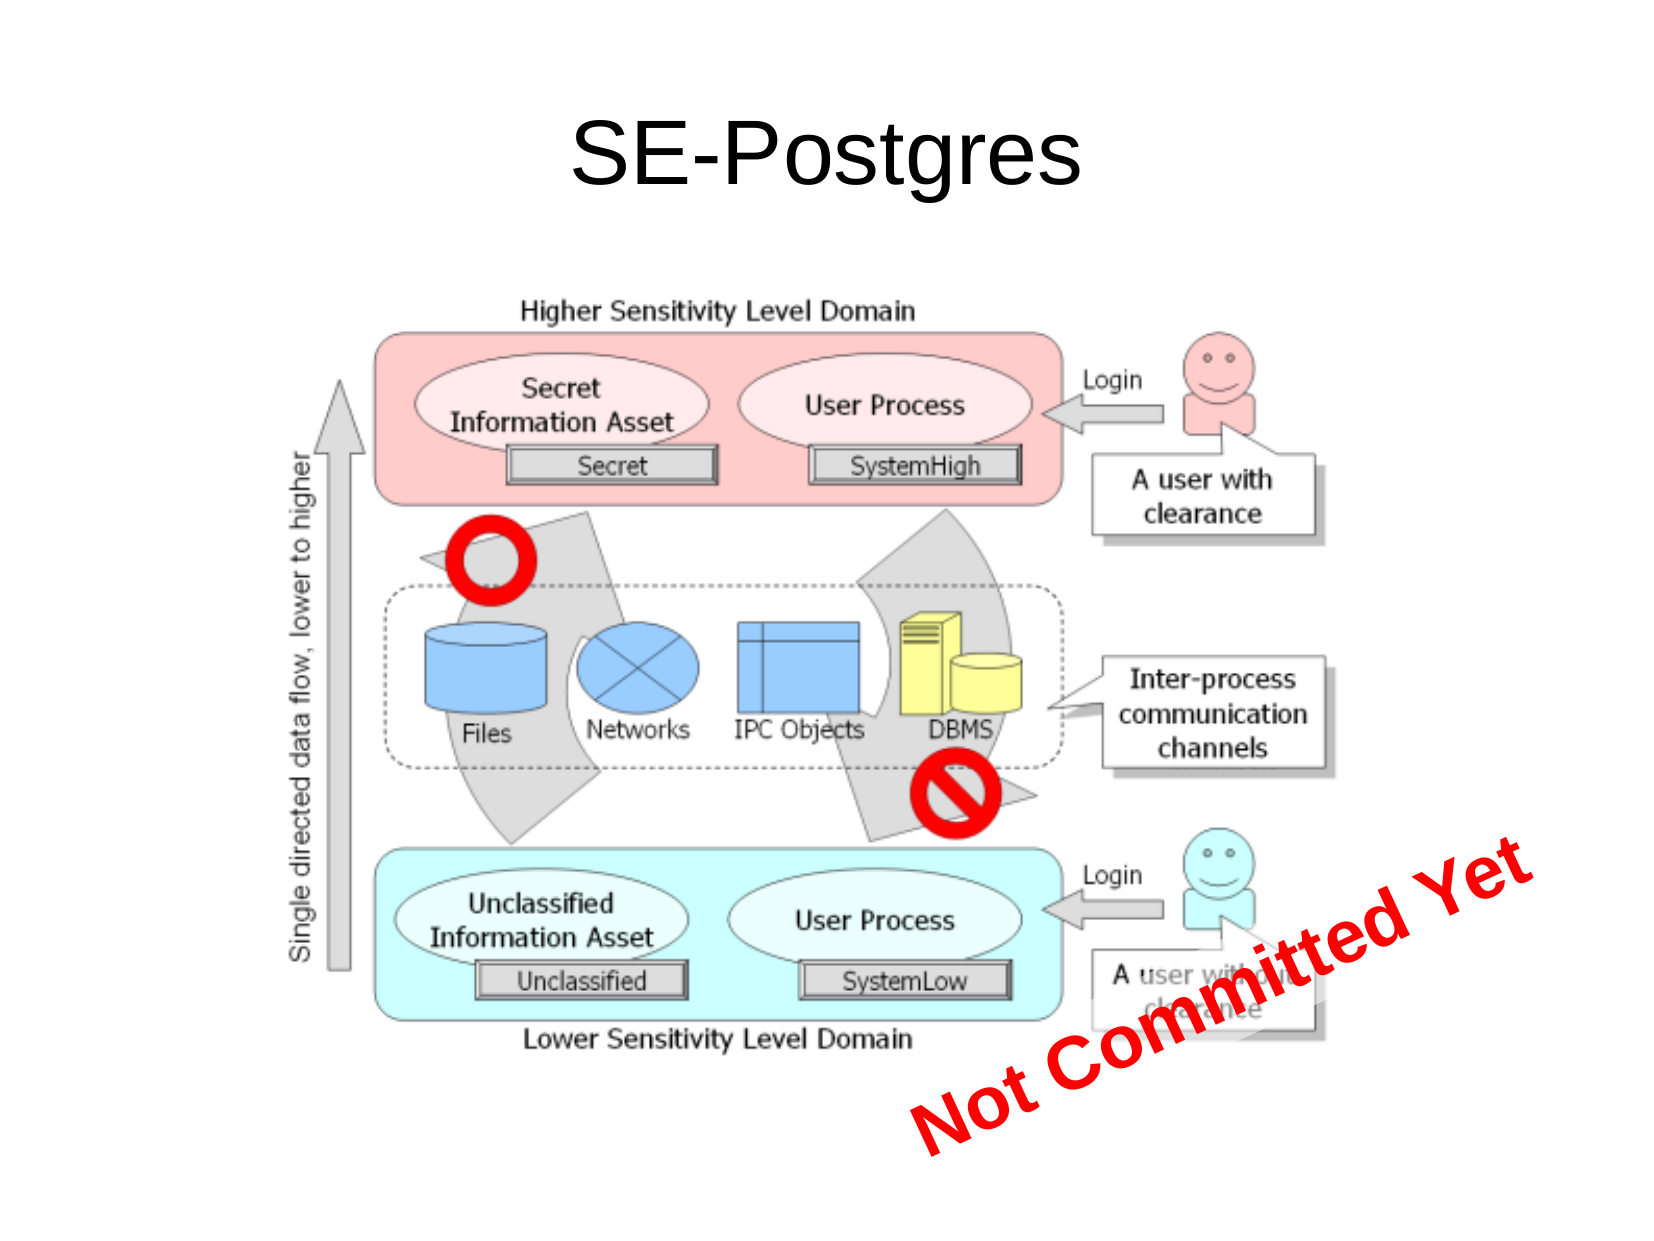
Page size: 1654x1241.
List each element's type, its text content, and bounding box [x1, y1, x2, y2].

picture [277, 282, 1344, 1066]
picture [1187, 992, 1344, 1066]
text_box Not Committed Yet [882, 801, 1560, 1188]
title SE-Postgres [82, 49, 1571, 257]
